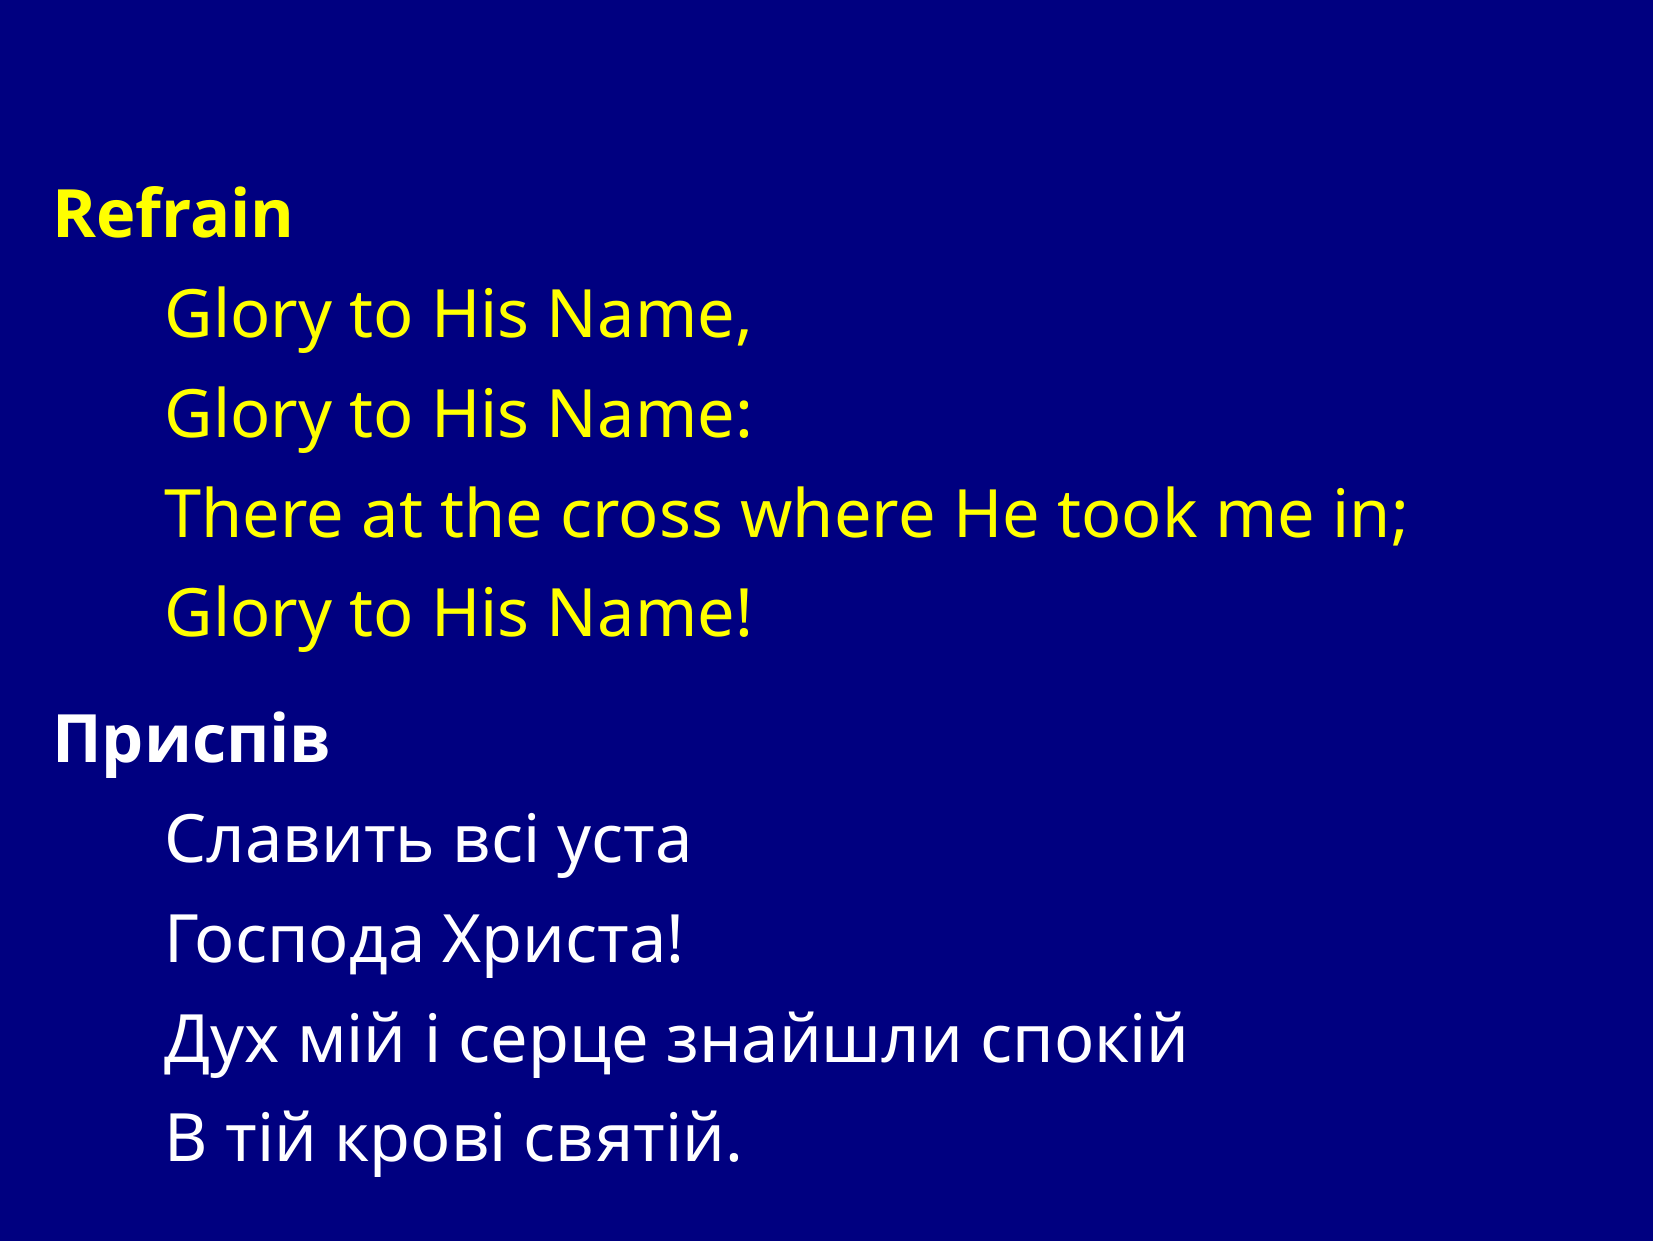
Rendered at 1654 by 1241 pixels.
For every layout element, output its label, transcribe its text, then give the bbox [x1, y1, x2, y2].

text_box Refrain Glory to His Name, Glory to His Name: There at the cross where He took me in; Glory to His Name! [37, 150, 1653, 638]
text_box Приспів Славить всі уста Господа Христа! Дух мій і серце знайшли спокій В тій крові святій. [37, 675, 1576, 1163]
